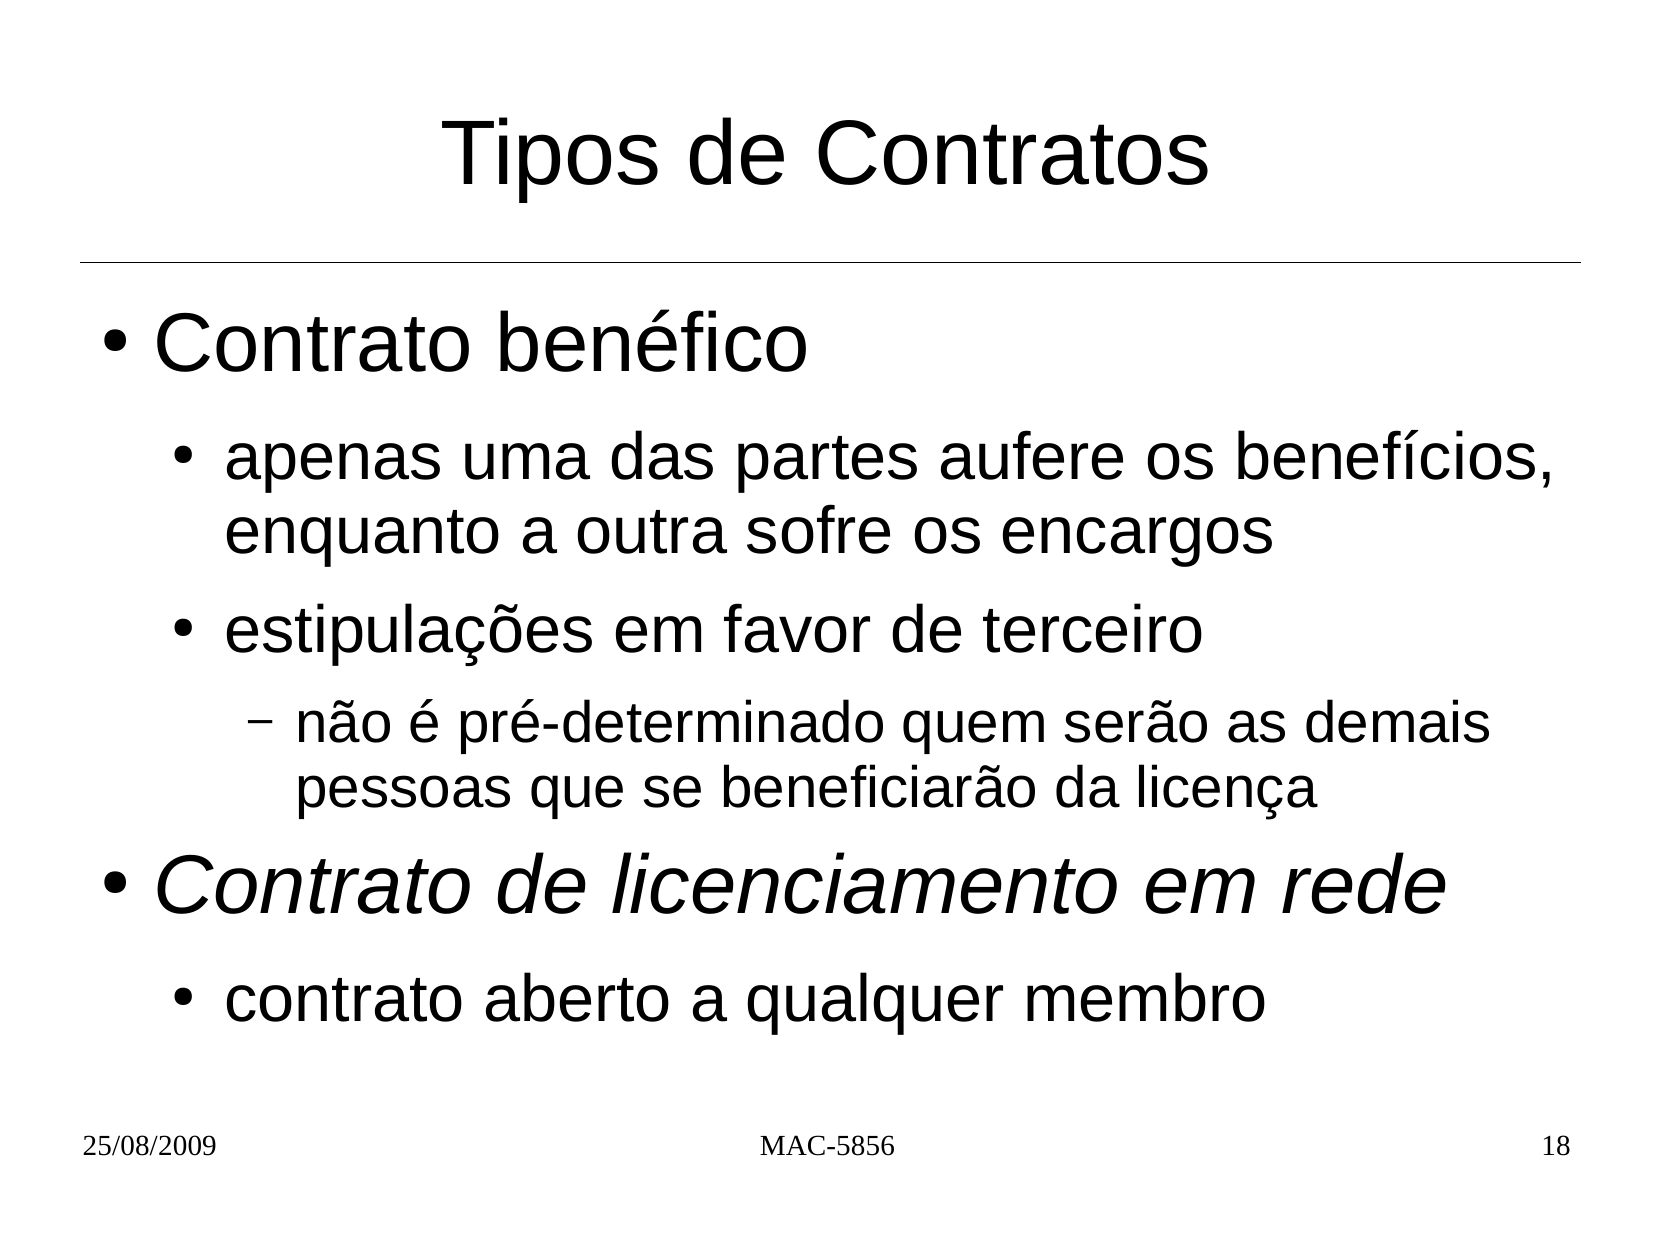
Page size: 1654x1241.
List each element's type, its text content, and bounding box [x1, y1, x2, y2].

title Tipos de Contratos [82, 56, 1571, 250]
list Contrato benéfico apenas uma das partes aufere os benefícios, enquanto a outra sofre os encargos estipulações em favor de terceiro não é pré-determinado quem serão as demais pessoas que se beneficiarão da licença Contrato de licenciamento em rede contrato aberto a qualquer membro [82, 296, 1571, 1106]
